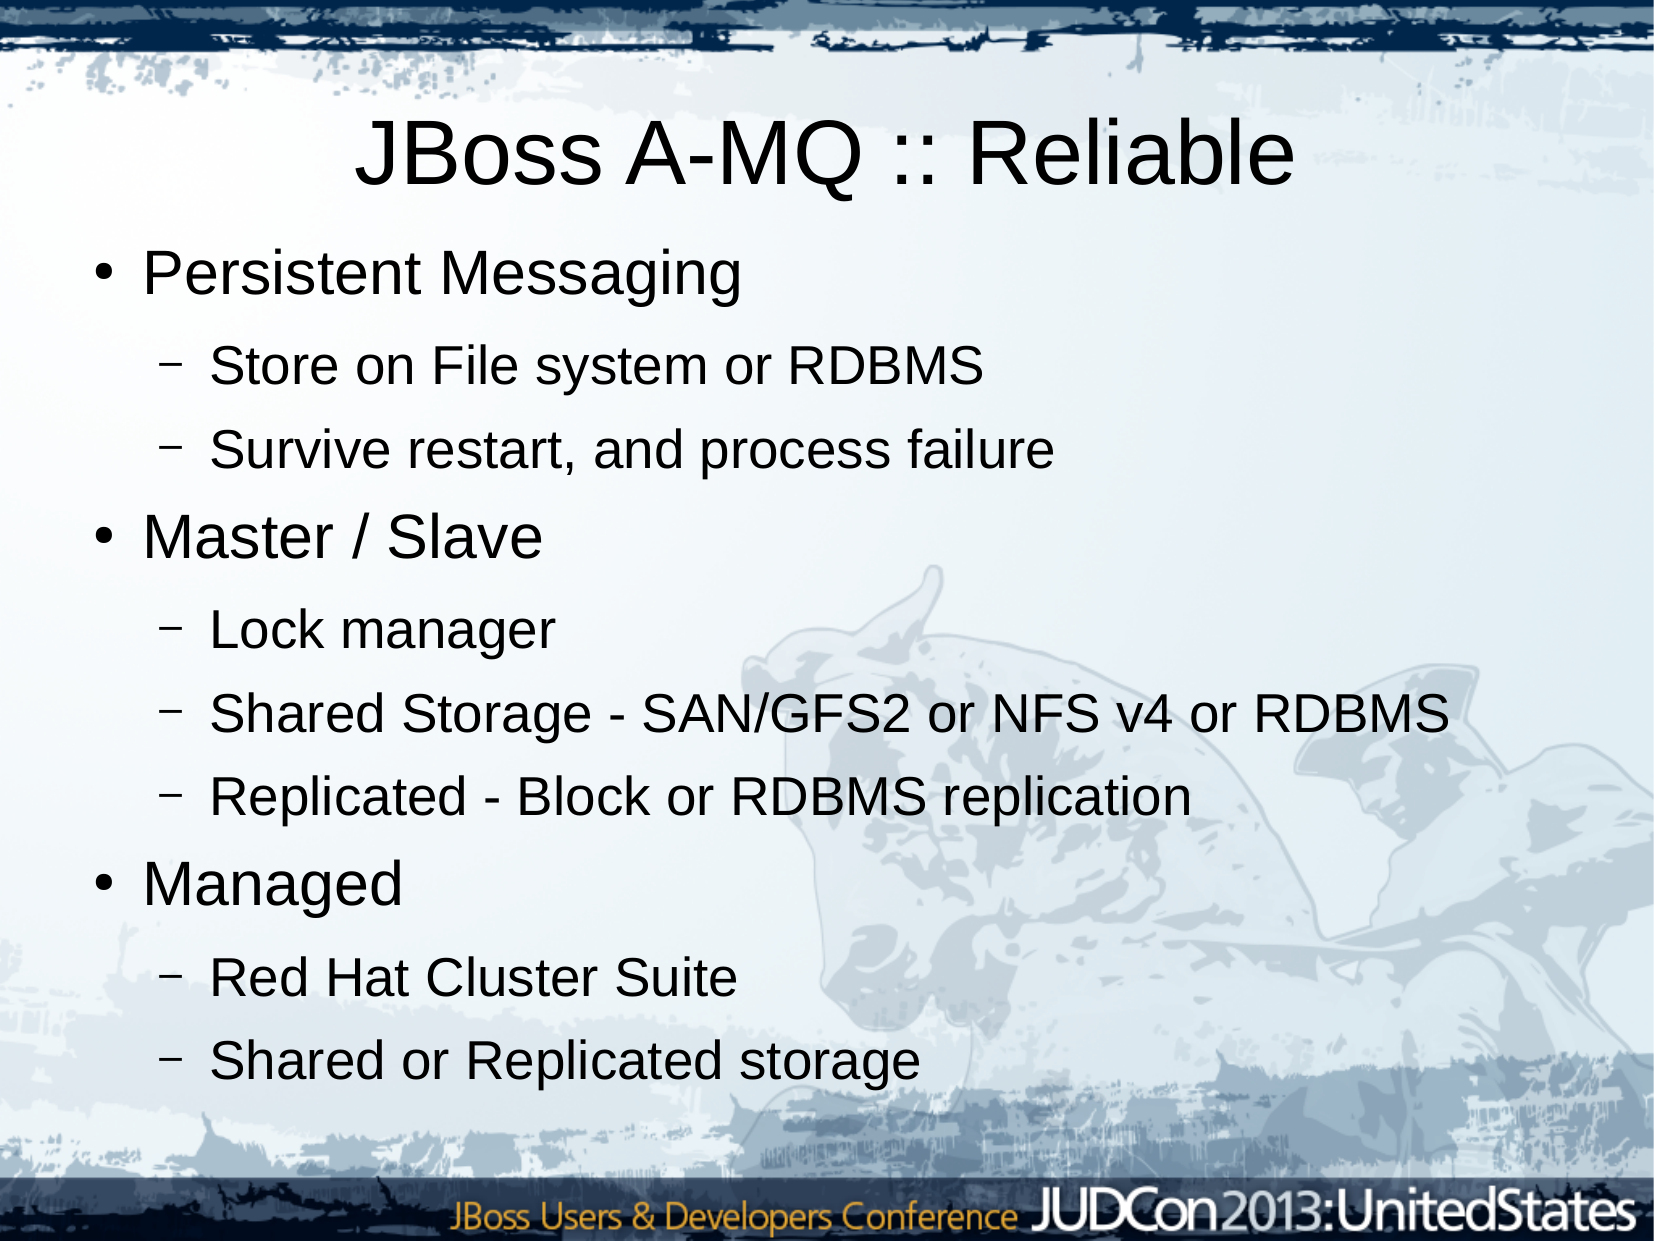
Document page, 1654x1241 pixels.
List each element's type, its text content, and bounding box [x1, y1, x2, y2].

list Persistent Messaging Store on File system or RDBMS Survive restart, and process failure Master / Slave Lock manager Shared Storage - SAN/GFS2 or NFS v4 or RDBMS Replicated - Block or RDBMS replication Managed Red Hat Cluster Suite Shared or Replicated storage [76, 237, 1565, 1096]
picture [0, 0, 1654, 1241]
title JBoss A-MQ :: Reliable [82, 49, 1571, 257]
